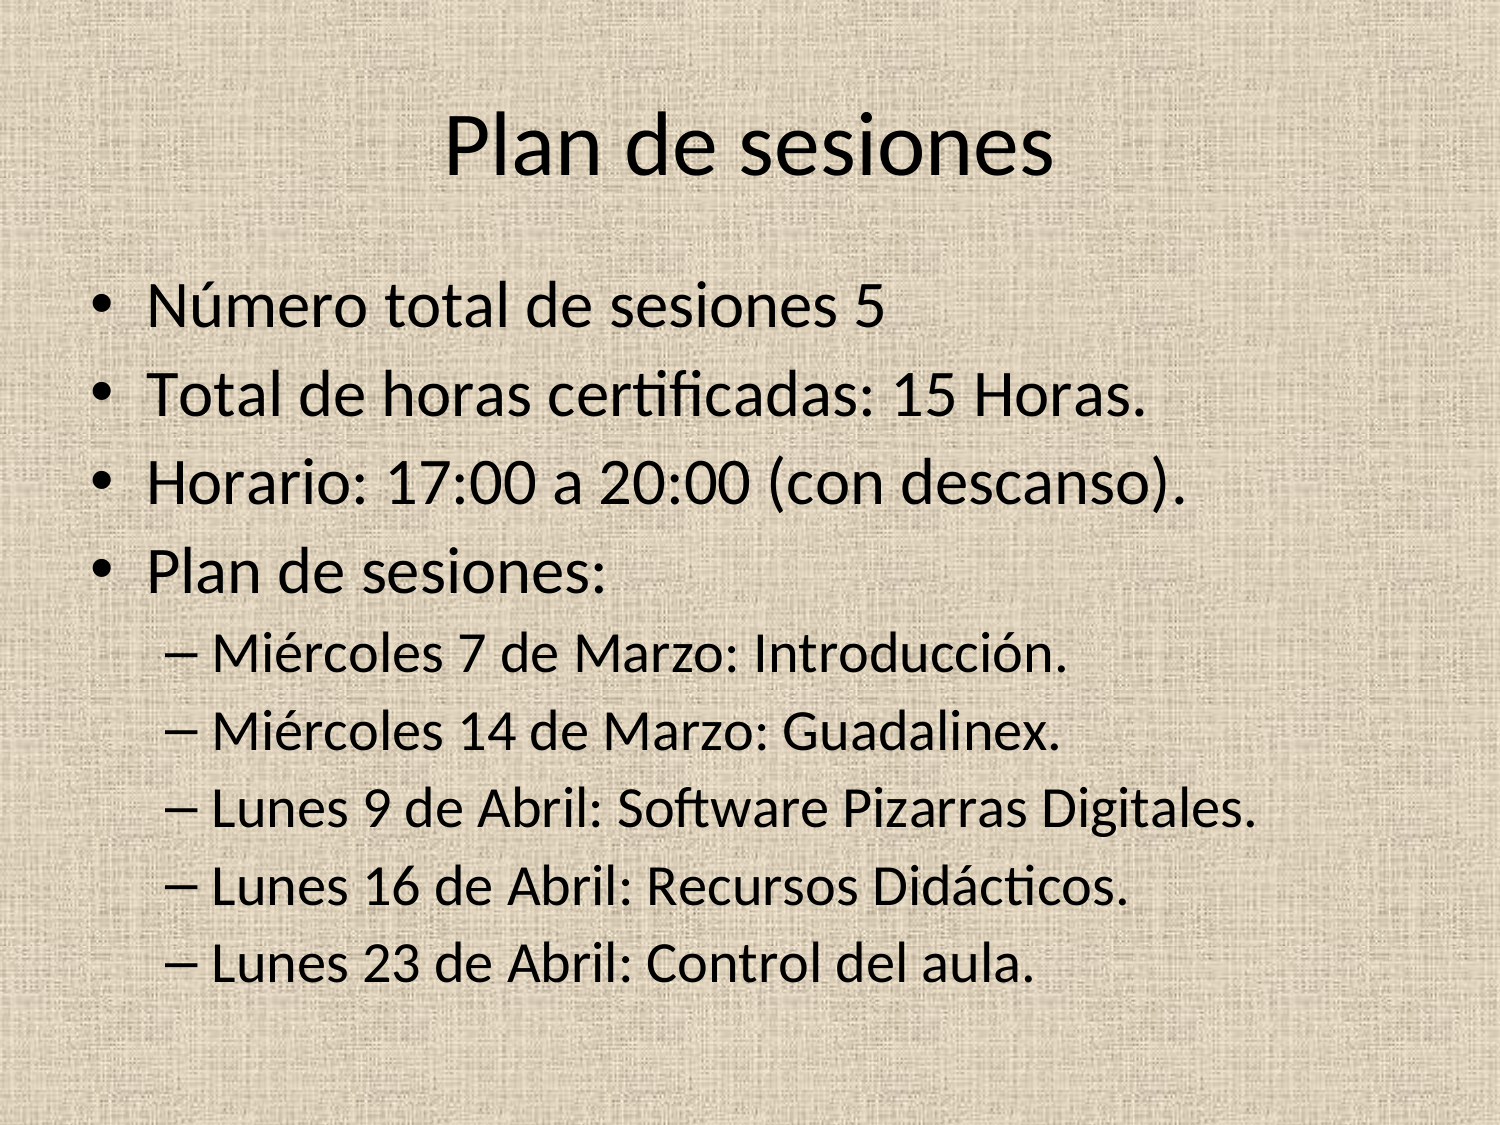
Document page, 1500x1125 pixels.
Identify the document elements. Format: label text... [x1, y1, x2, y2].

picture [0, 0, 1500, 1125]
title Plan de sesiones [75, 45, 1426, 233]
list Número total de sesiones 5 Total de horas certificadas: 15 Horas. Horario: 17:00 a 20:00 (con descanso). Plan de sesiones: Miércoles 7 de Marzo: Introducción. Miércoles 14 de Marzo: Guadalinex. Lunes 9 de Abril: Software Pizarras Digitales. Lunes 16 de Abril: Recursos Didácticos. Lunes 23 de Abril: Control del aula. [75, 262, 1426, 1005]
